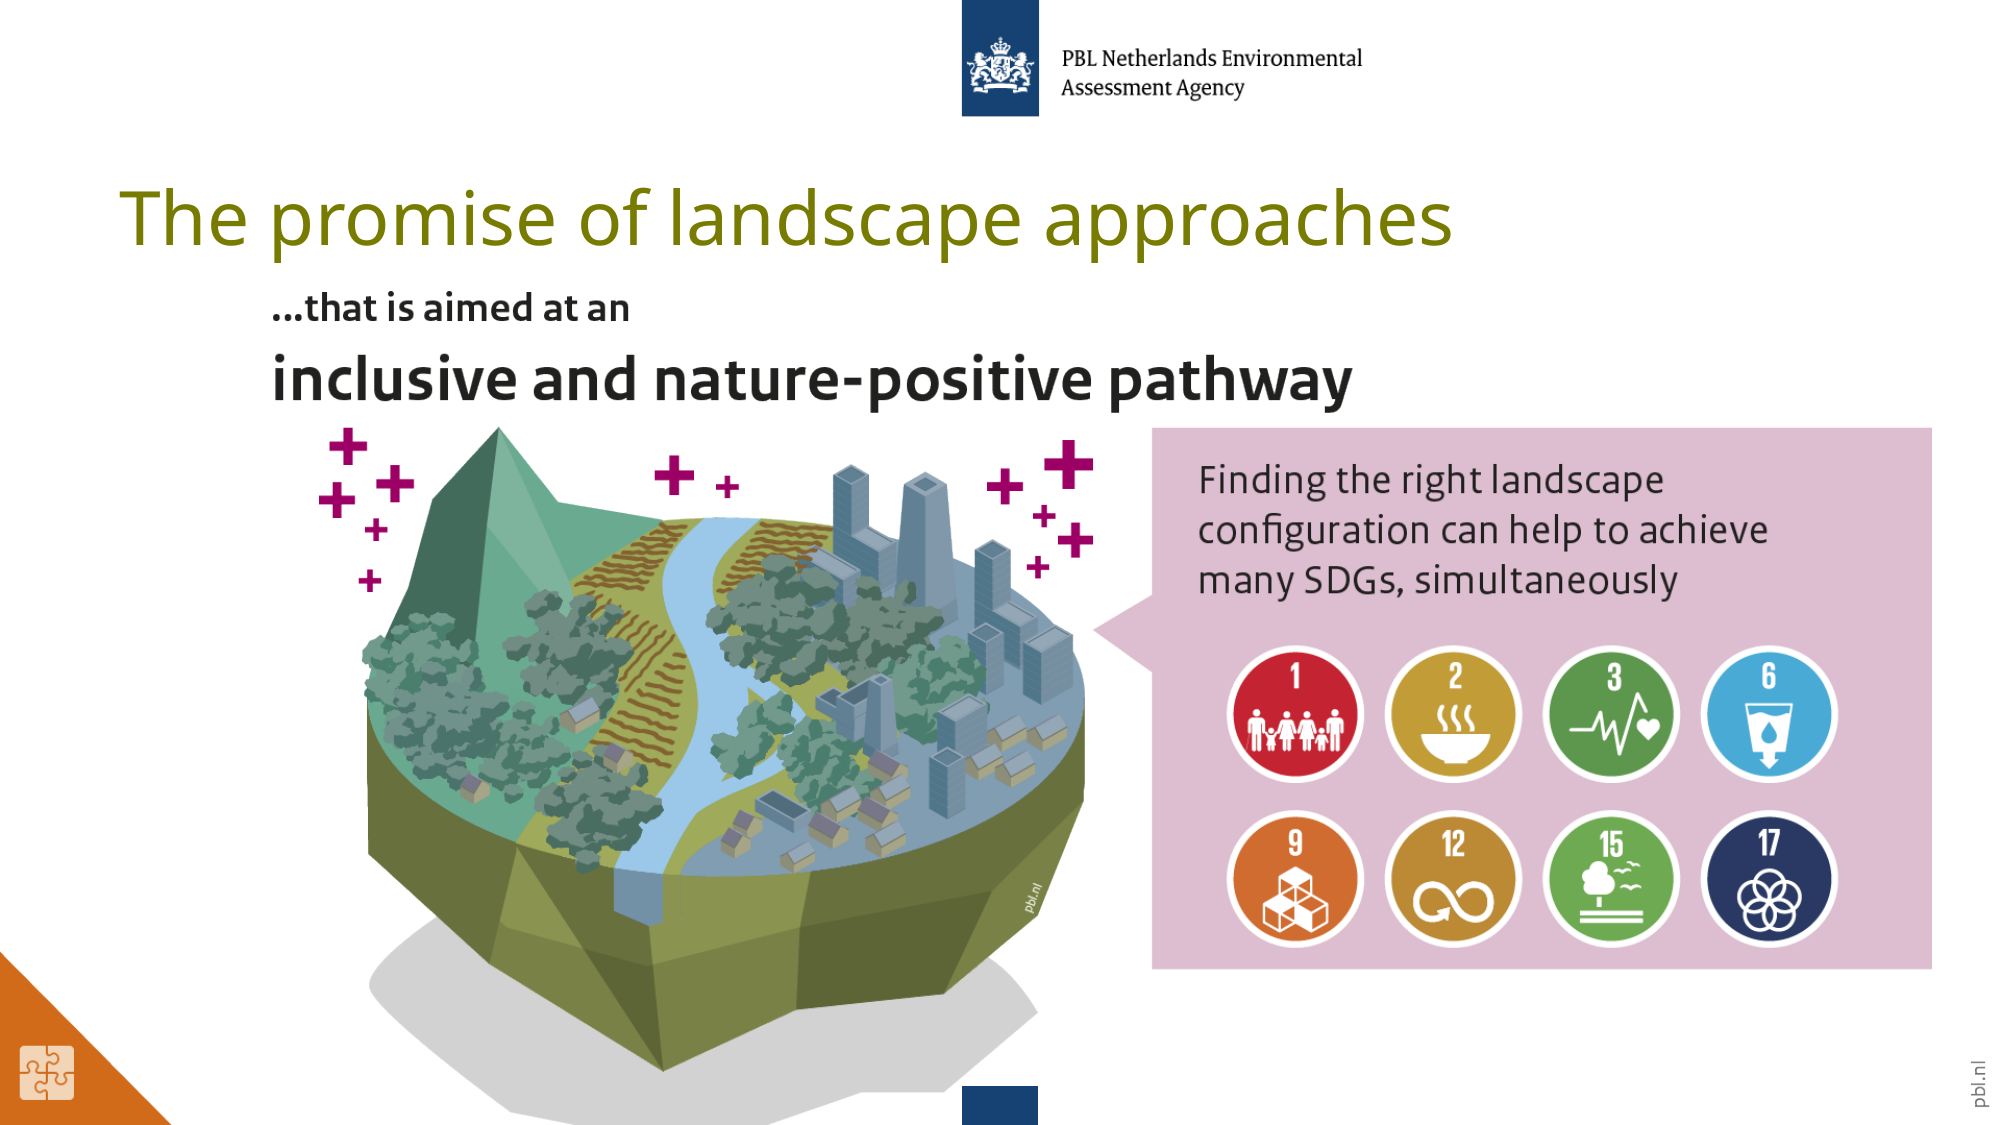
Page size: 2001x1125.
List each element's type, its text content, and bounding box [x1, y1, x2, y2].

title The promise of landscape approaches [104, 172, 1897, 329]
picture [0, 0, 2000, 1125]
